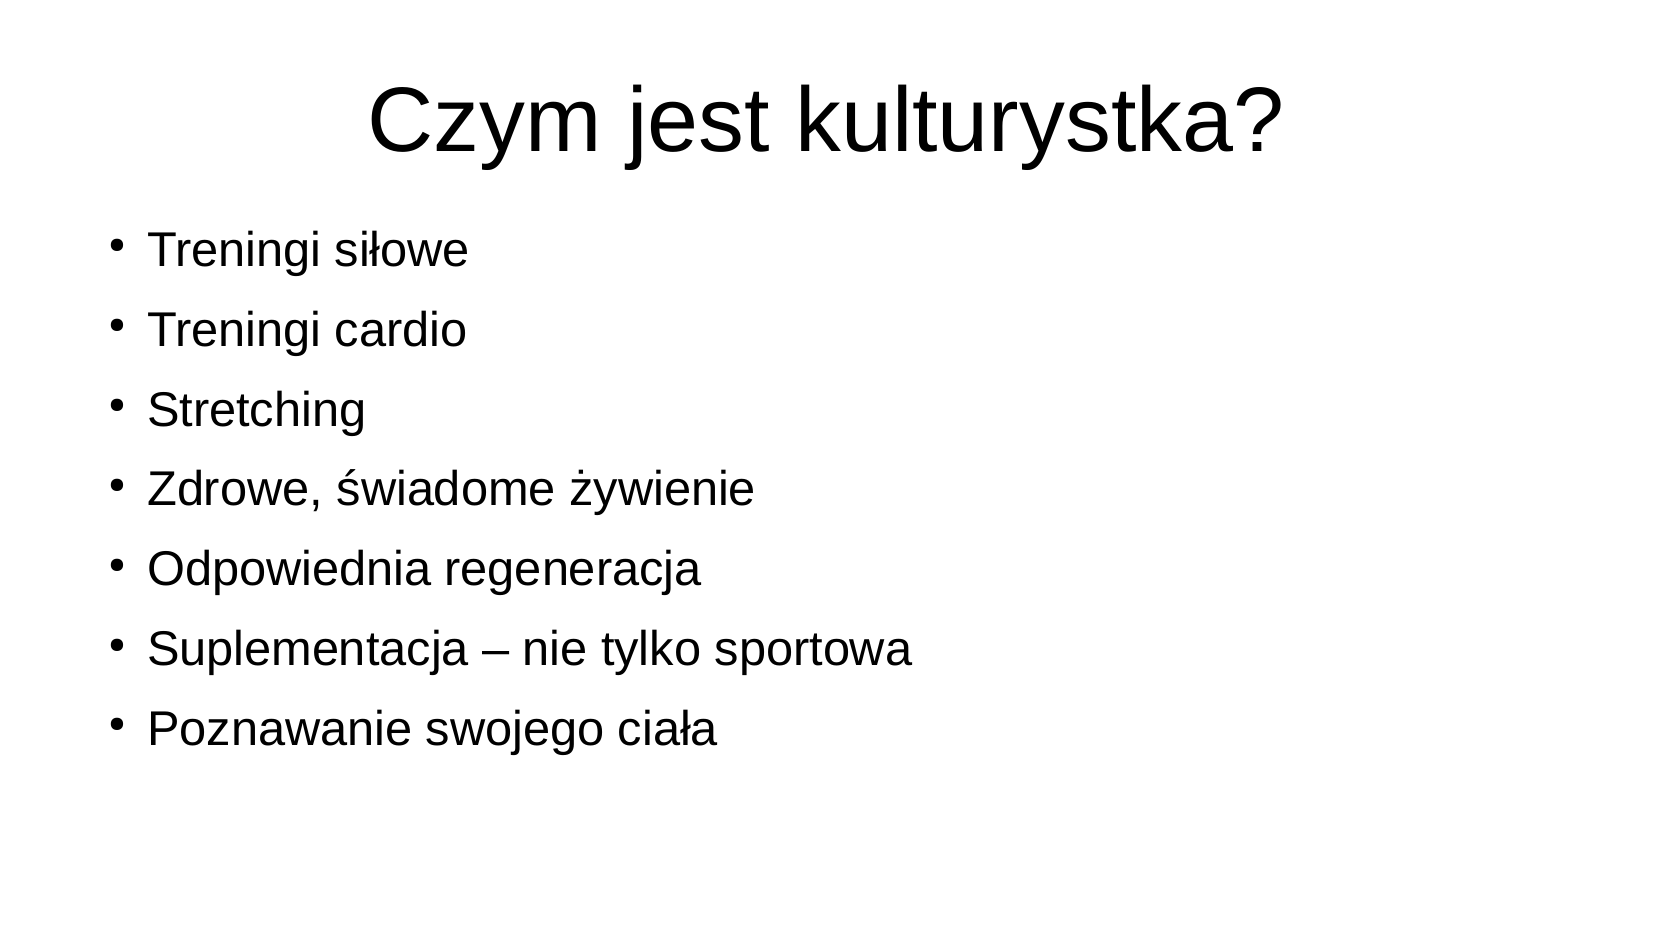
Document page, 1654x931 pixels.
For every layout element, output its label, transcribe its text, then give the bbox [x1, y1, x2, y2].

title Czym jest kulturystka? [82, 37, 1571, 193]
list Treningi siłowe Treningi cardio Stretching Zdrowe, świadome żywienie Odpowiednia regeneracja Suplementacja – nie tylko sportowa Poznawanie swojego ciała [82, 217, 1571, 758]
